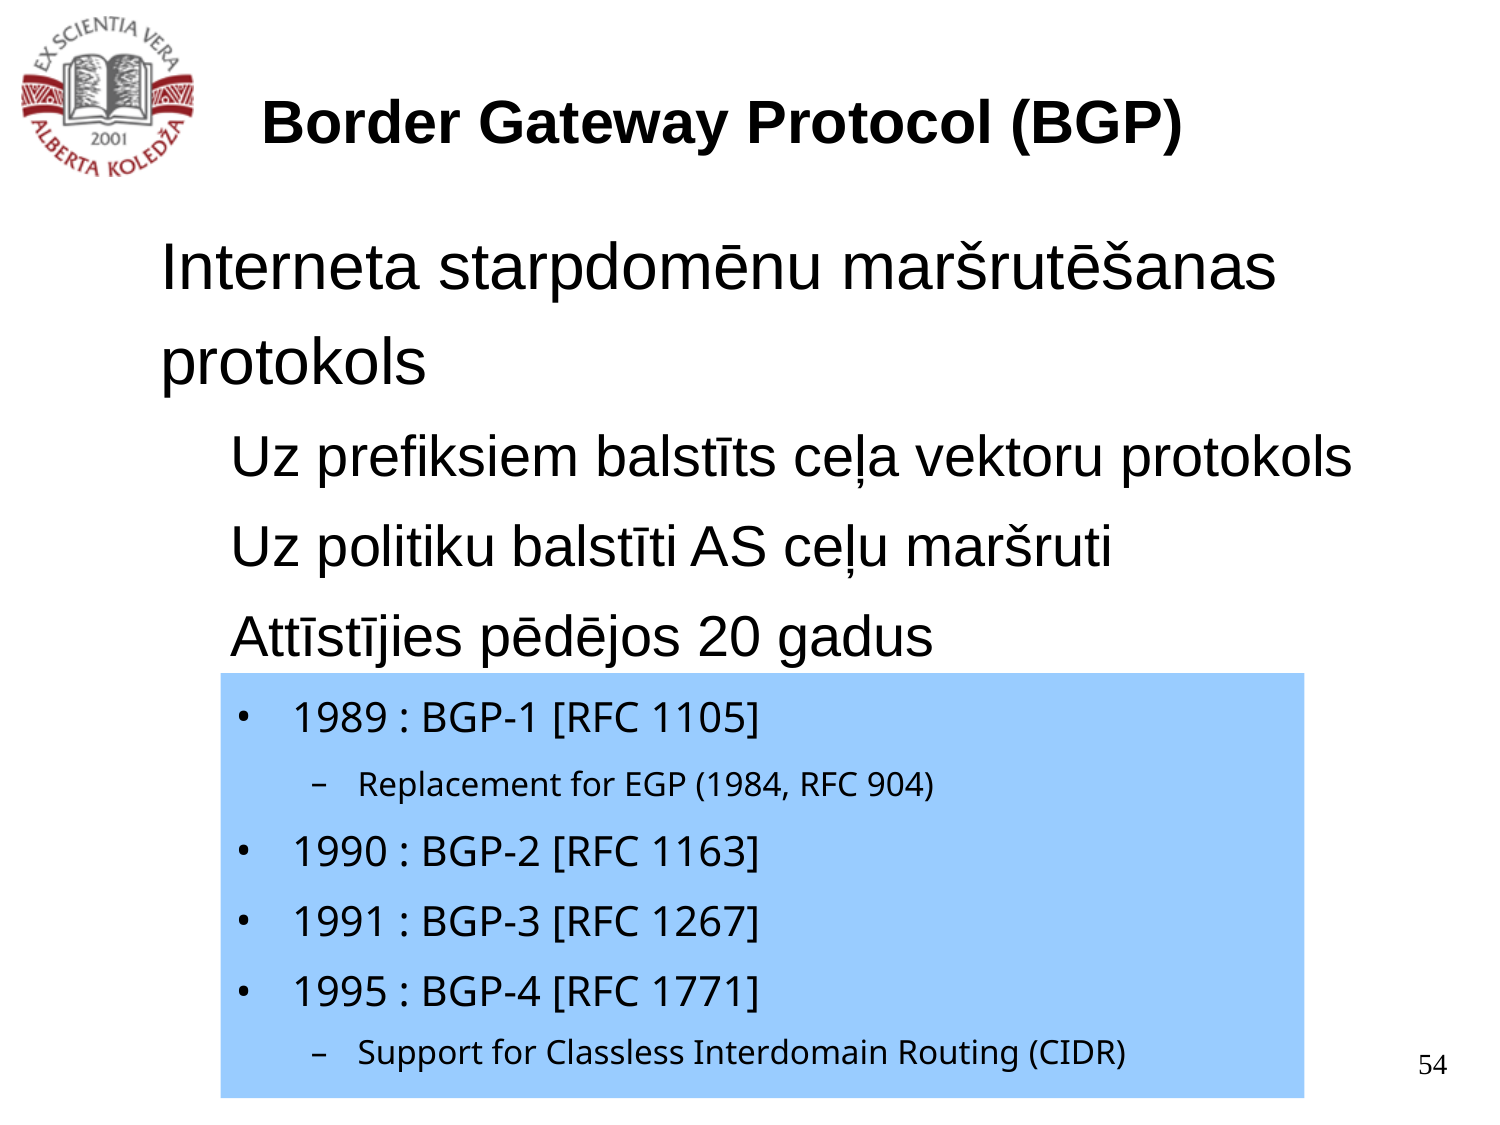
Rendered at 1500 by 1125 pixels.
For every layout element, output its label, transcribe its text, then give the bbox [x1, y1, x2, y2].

title Border Gateway Protocol (BGP) [50, 62, 1374, 175]
picture [21, 16, 194, 177]
list Interneta starpdomēnu maršrutēšanas protokols Uz prefiksiem balstīts ceļa vektoru protokols Uz politiku balstīti AS ceļu maršruti Attīstījies pēdējos 20 gadus [74, 200, 1463, 676]
text_box 1989 : BGP-1 [RFC 1105] Replacement for EGP (1984, RFC 904) 1990 : BGP-2 [RFC 1163] 1991 : BGP-3 [RFC 1267] 1995 : BGP-4 [RFC 1771] Support for Classless Interdomain Routing (CIDR) [220, 673, 1305, 1099]
text_box <skaitlis> [1312, 1037, 1463, 1101]
